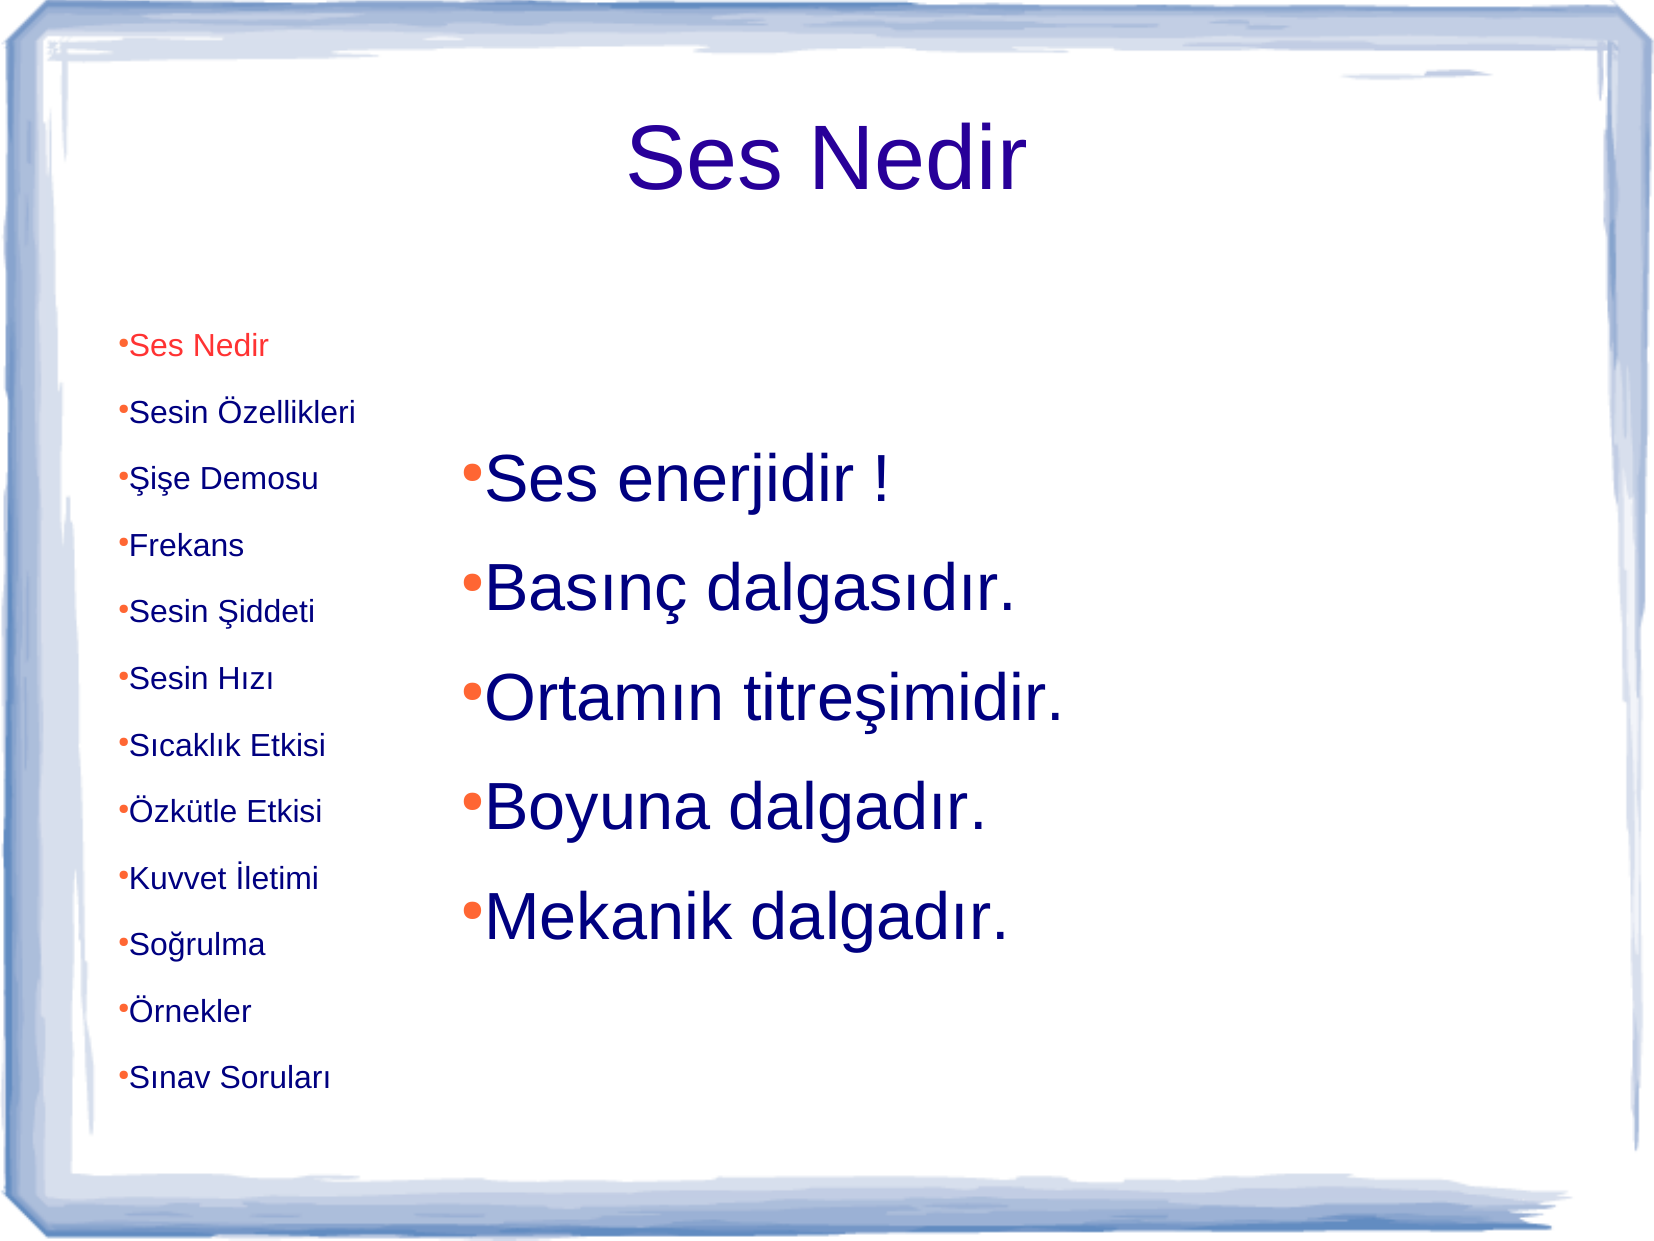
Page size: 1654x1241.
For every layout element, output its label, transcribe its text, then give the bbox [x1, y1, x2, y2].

title Ses Nedir [82, 49, 1571, 257]
list Ses Nedir Sesin Özellikleri Şişe Demosu Frekans Sesin Şiddeti Sesin Hızı Sıcaklık Etkisi Özkütle Etkisi Kuvvet İletimi Soğrulma Örnekler Sınav Soruları [118, 324, 438, 1097]
list Ses enerjidir ! Basınç dalgasıdır. Ortamın titreşimidir. Boyuna dalgadır. Mekanik dalgadır. [460, 324, 1572, 1004]
